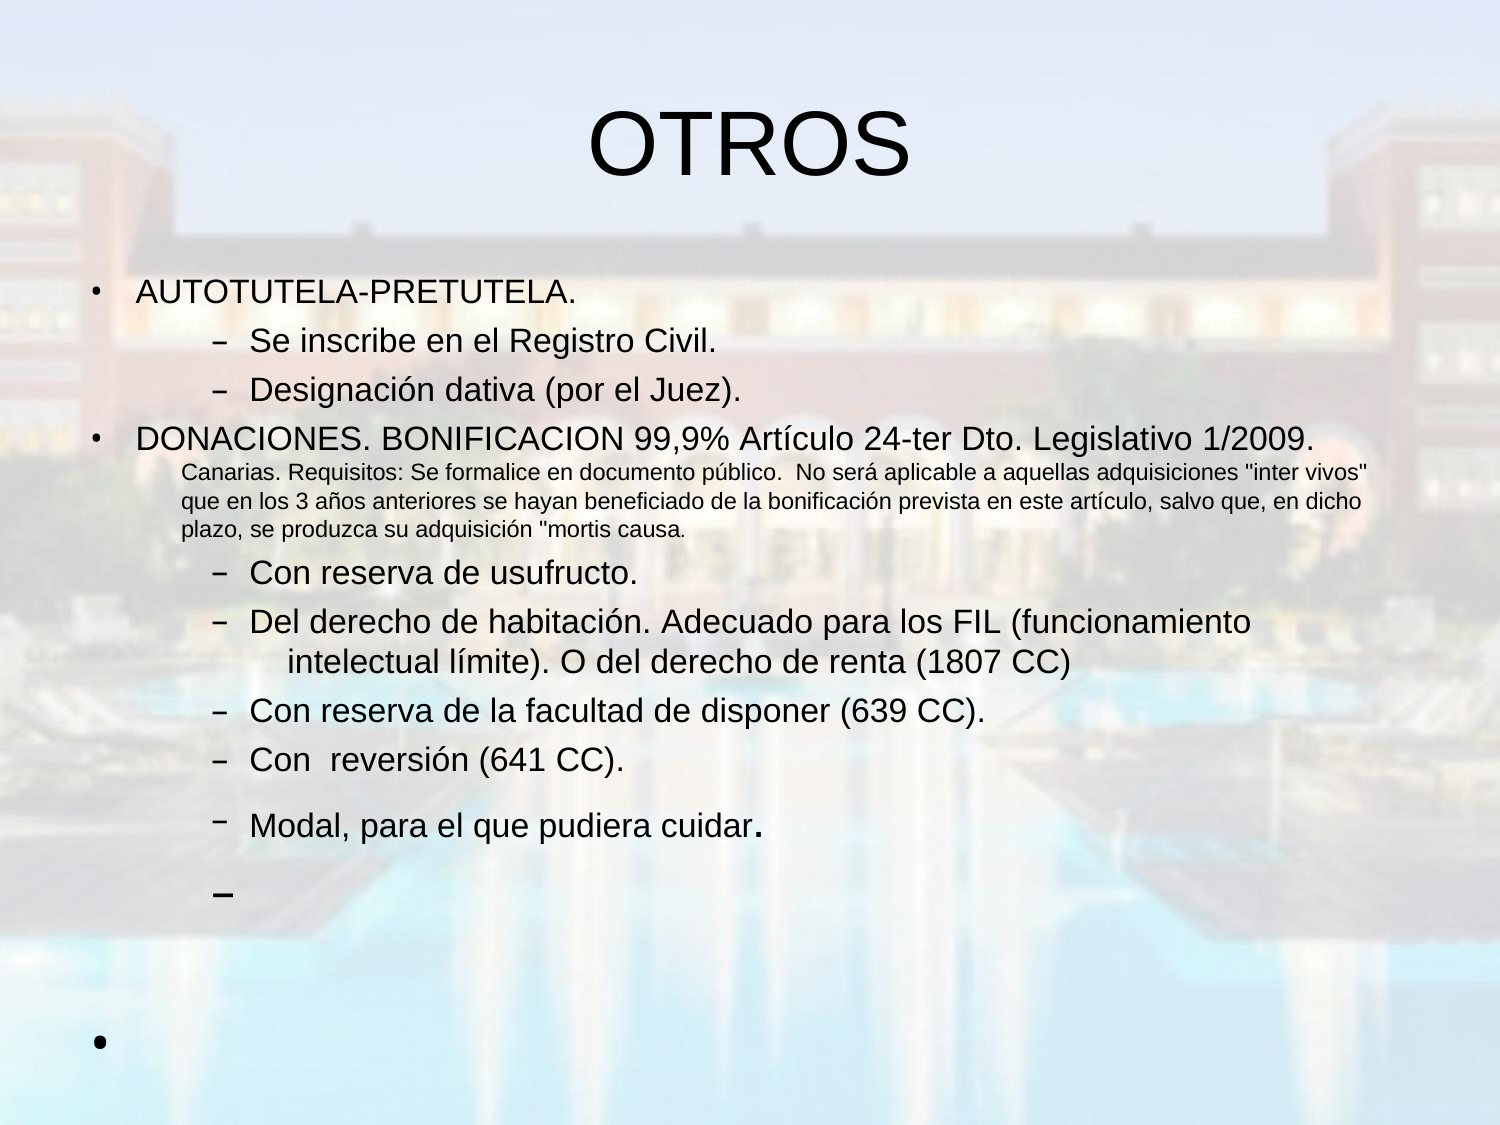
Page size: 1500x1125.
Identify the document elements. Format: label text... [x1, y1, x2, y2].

title OTROS [75, 45, 1426, 233]
list AUTOTUTELA-PRETUTELA. Se inscribe en el Registro Civil. Designación dativa (por el Juez). DONACIONES. BONIFICACION 99,9% Artículo 24-ter Dto. Legislativo 1/2009. Canarias. Requisitos: Se formalice en documento público. No será aplicable a aquellas adquisiciones "inter vivos" que en los 3 años anteriores se hayan beneficiado de la bonificación prevista en este artículo, salvo que, en dicho plazo, se produzca su adquisición "mortis causa. Con reserva de usufructo. Del derecho de habitación. Adecuado para los FIL (funcionamiento intelectual límite). O del derecho de renta (1807 CC) Con reserva de la facultad de disponer (639 CC). Con reversión (641 CC). Modal, para el que pudiera cuidar. [75, 262, 1426, 1005]
